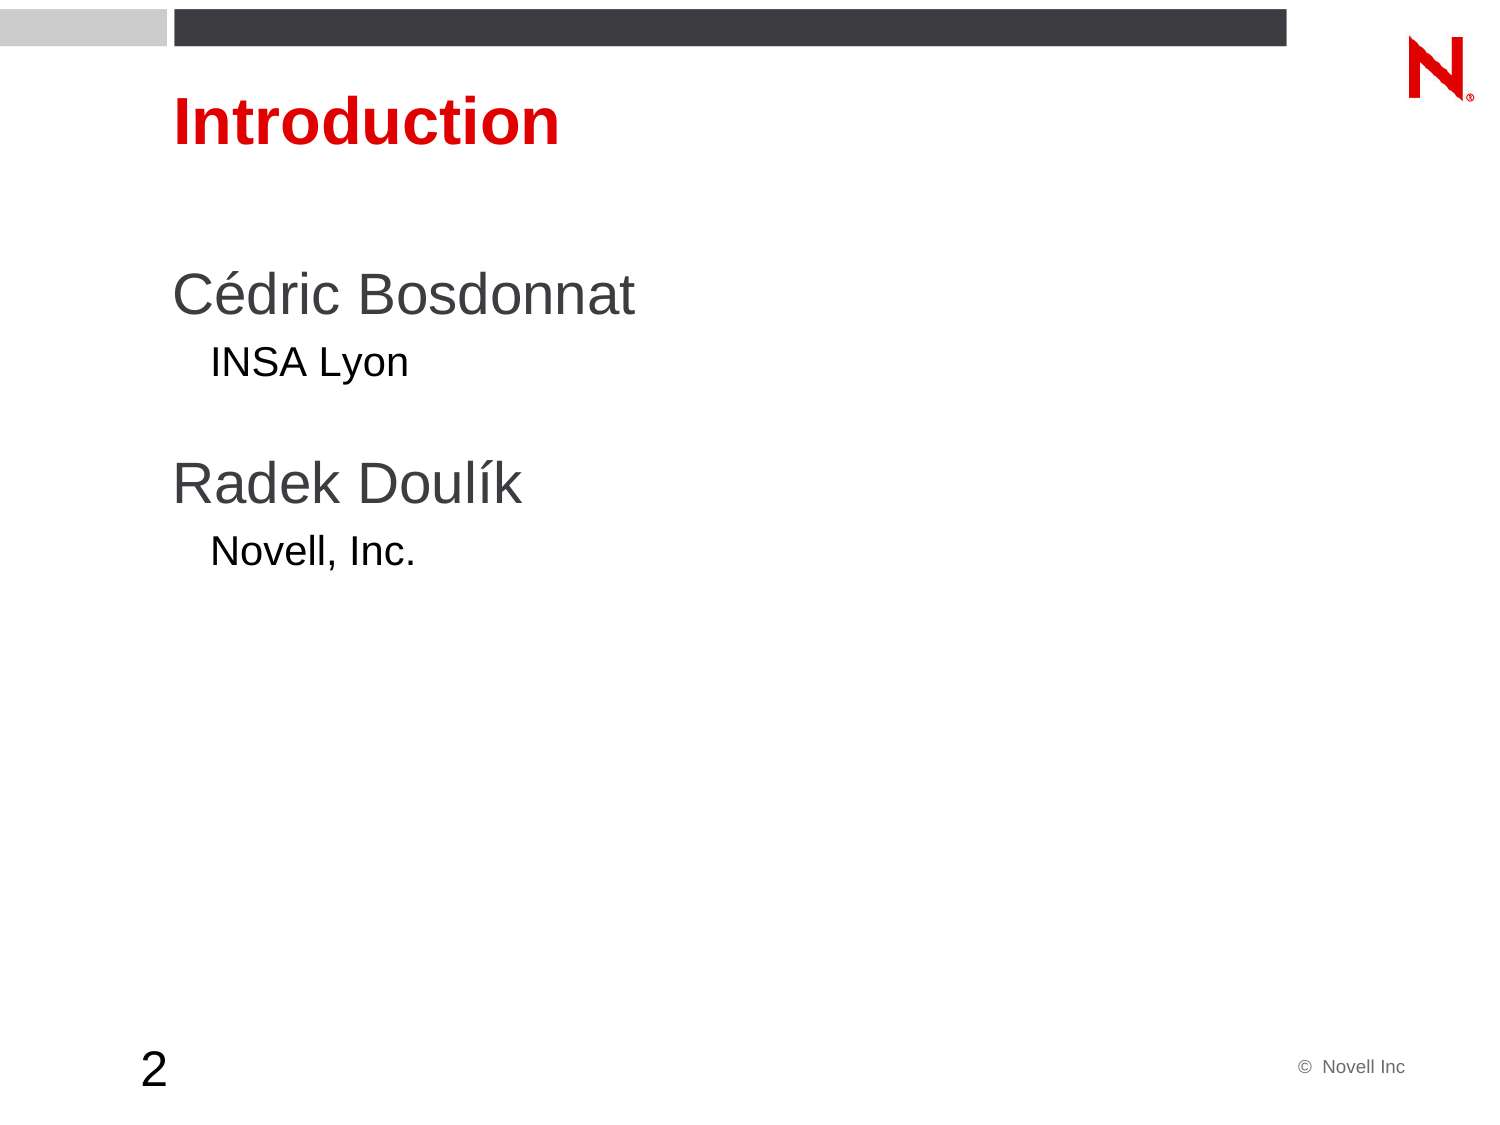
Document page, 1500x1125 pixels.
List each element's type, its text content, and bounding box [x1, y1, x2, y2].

list Radek Doulík Novell, Inc. [172, 434, 1413, 767]
title Introduction [173, 41, 1395, 205]
list Cédric Bosdonnat INSA Lyon [172, 246, 1413, 434]
picture [1404, 32, 1477, 105]
